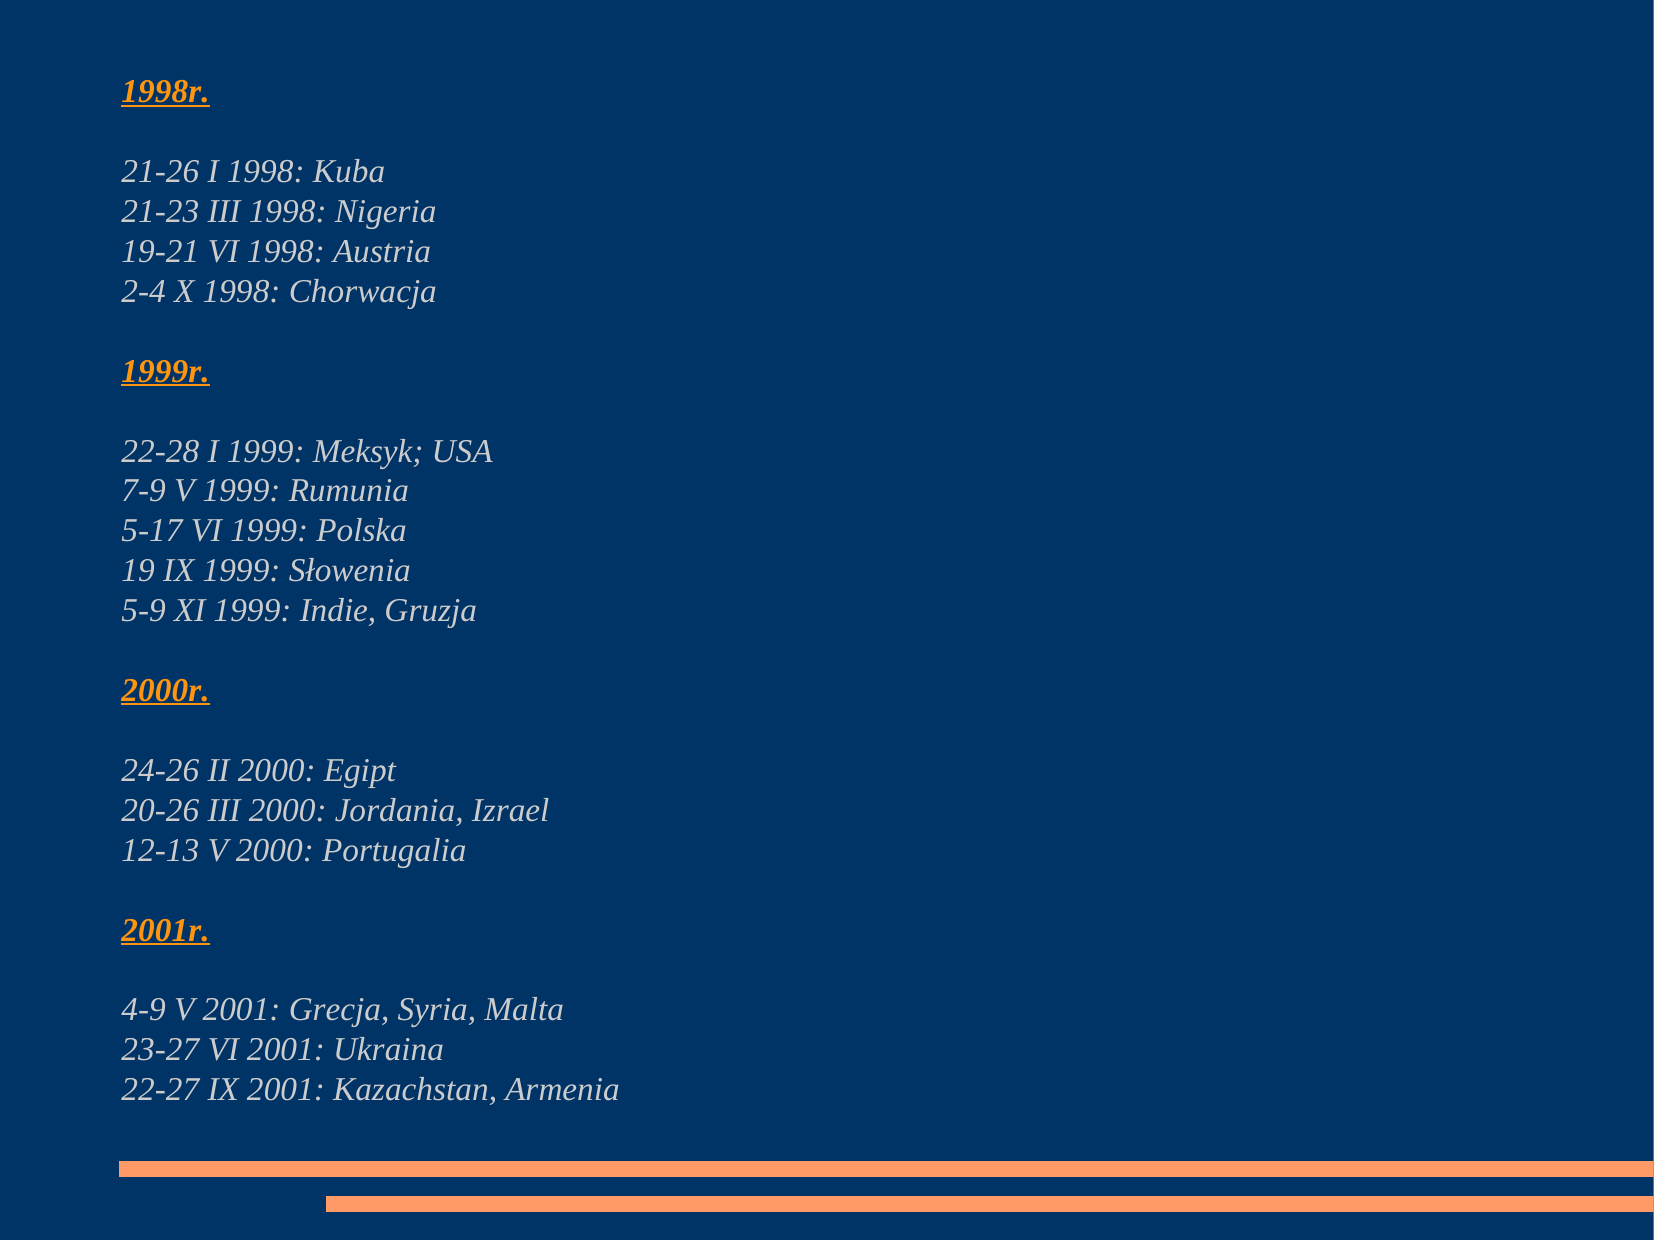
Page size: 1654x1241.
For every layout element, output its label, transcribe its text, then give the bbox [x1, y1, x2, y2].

subtitle 1998r. 21-26 I 1998: Kuba 21-23 III 1998: Nigeria 19-21 VI 1998: Austria 2-4 X 1998: Chorwacja 1999r. 22-28 I 1999: Meksyk; USA 7-9 V 1999: Rumunia 5-17 VI 1999: Polska 19 IX 1999: Słowenia 5-9 XI 1999: Indie, Gruzja 2000r. 24-26 II 2000: Egipt 20-26 III 2000: Jordania, Izrael 12-13 V 2000: Portugalia 2001r. 4-9 V 2001: Grecja, Syria, Malta 23-27 VI 2001: Ukraina 22-27 IX 2001: Kazachstan, Armenia [121, 45, 1534, 1132]
